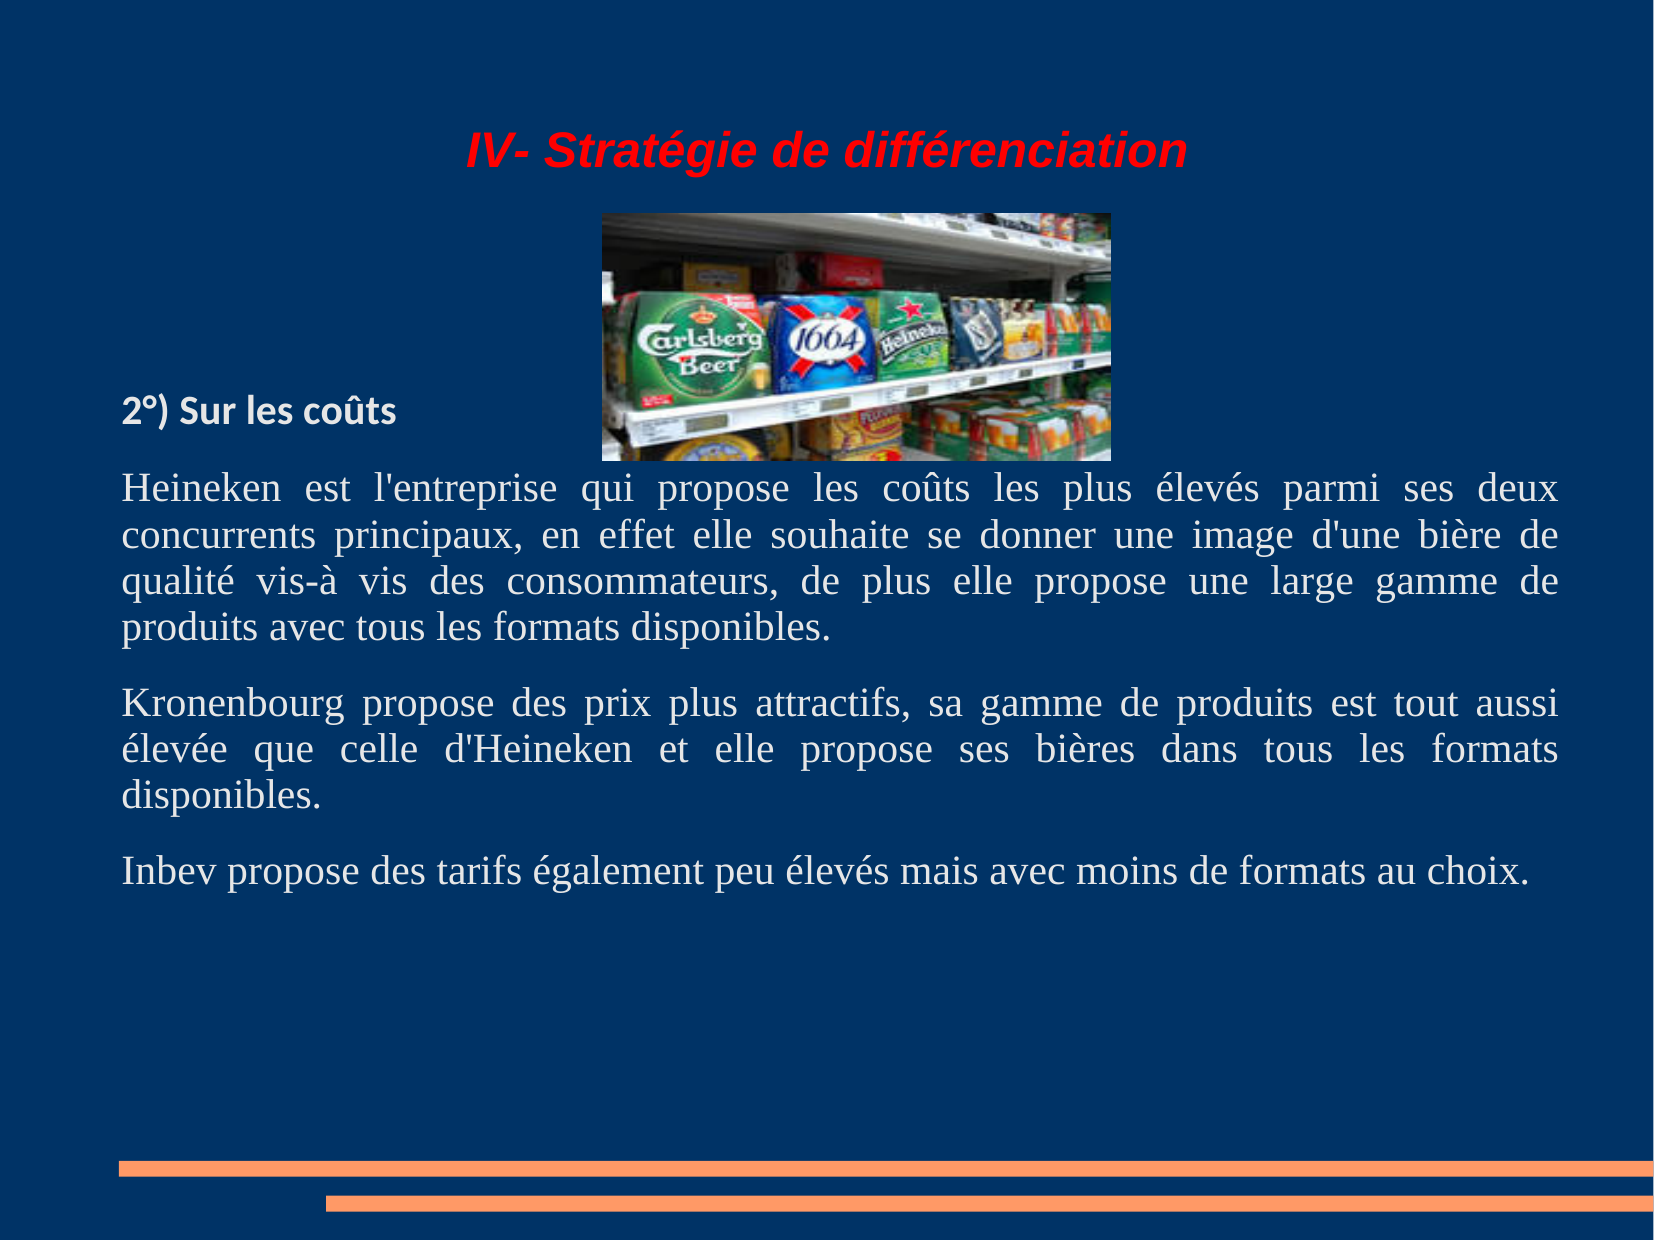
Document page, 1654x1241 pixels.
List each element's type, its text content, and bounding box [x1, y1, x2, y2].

picture [602, 213, 1111, 461]
title IV- Stratégie de différenciation [121, 46, 1534, 254]
list 2°) Sur les coûts Heineken est l'entreprise qui propose les coûts les plus élevés parmi ses deux concurrents principaux, en effet elle souhaite se donner une image d'une bière de qualité vis-à vis des consommateurs, de plus elle propose une large gamme de produits avec tous les formats disponibles. Kronenbourg propose des prix plus attractifs, sa gamme de produits est tout aussi élevée que celle d'Heineken et elle propose ses bières dans tous les formats disponibles. Inbev propose des tarifs également peu élevés mais avec moins de formats au choix. [121, 322, 1561, 1132]
